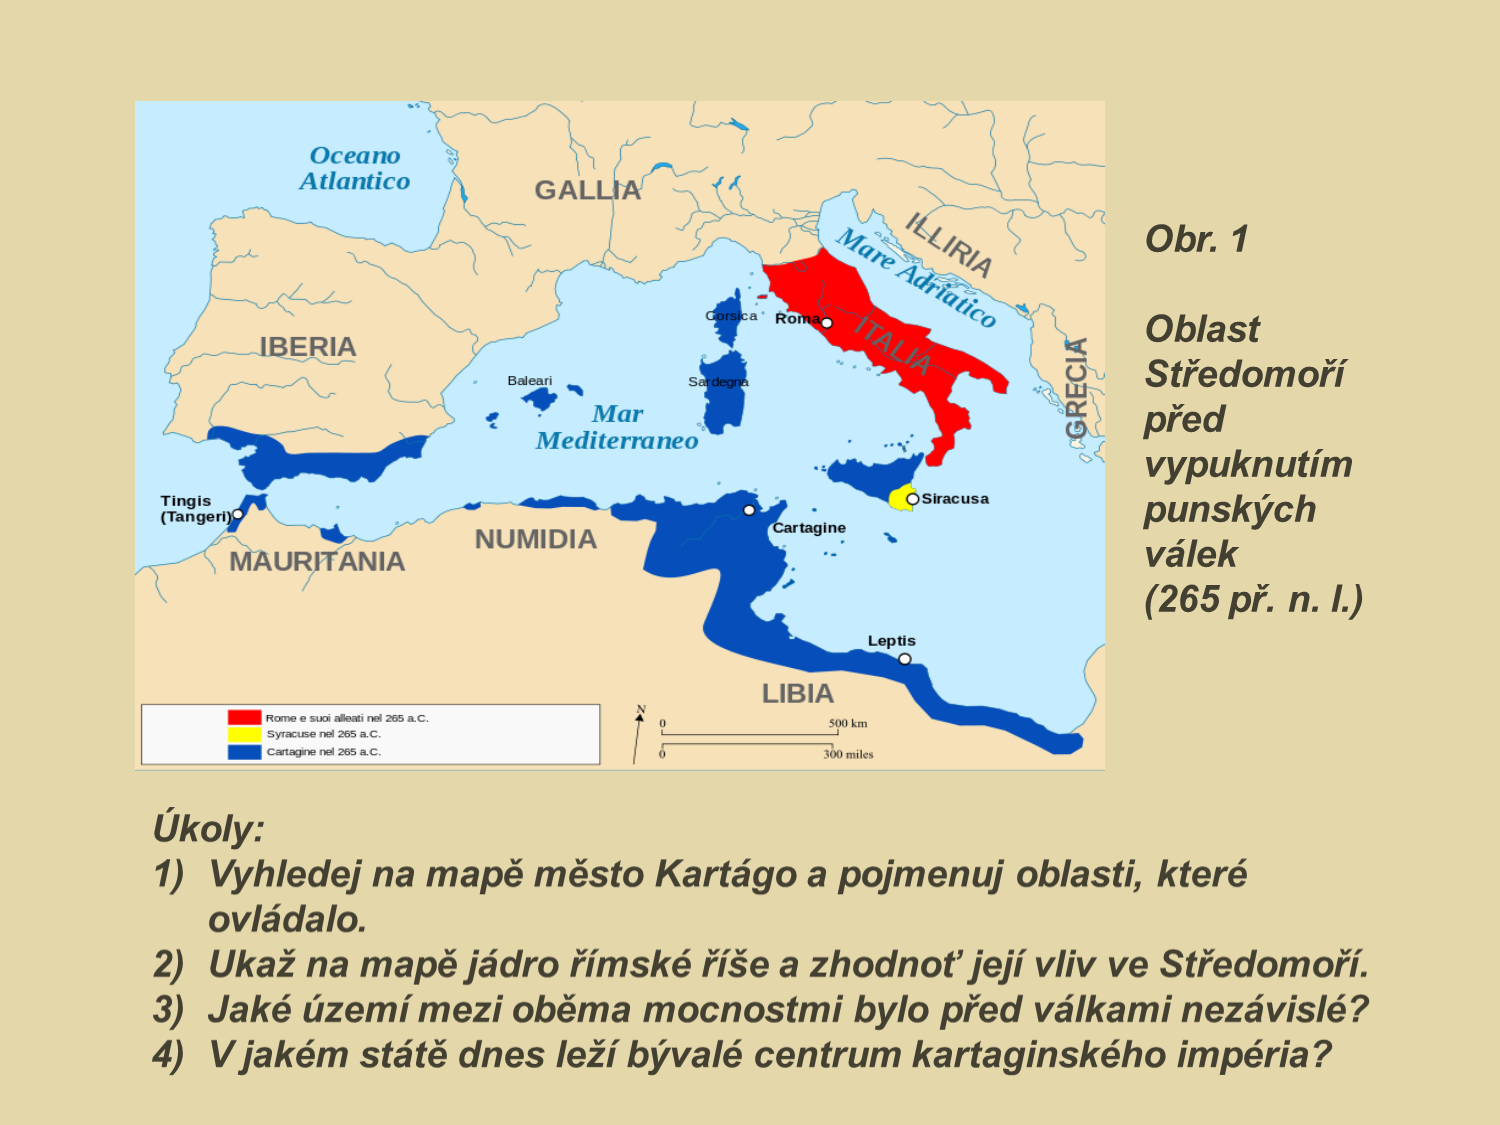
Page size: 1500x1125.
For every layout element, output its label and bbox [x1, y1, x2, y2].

picture [135, 101, 1105, 771]
picture [1119, 203, 1435, 723]
picture [127, 793, 1423, 1101]
